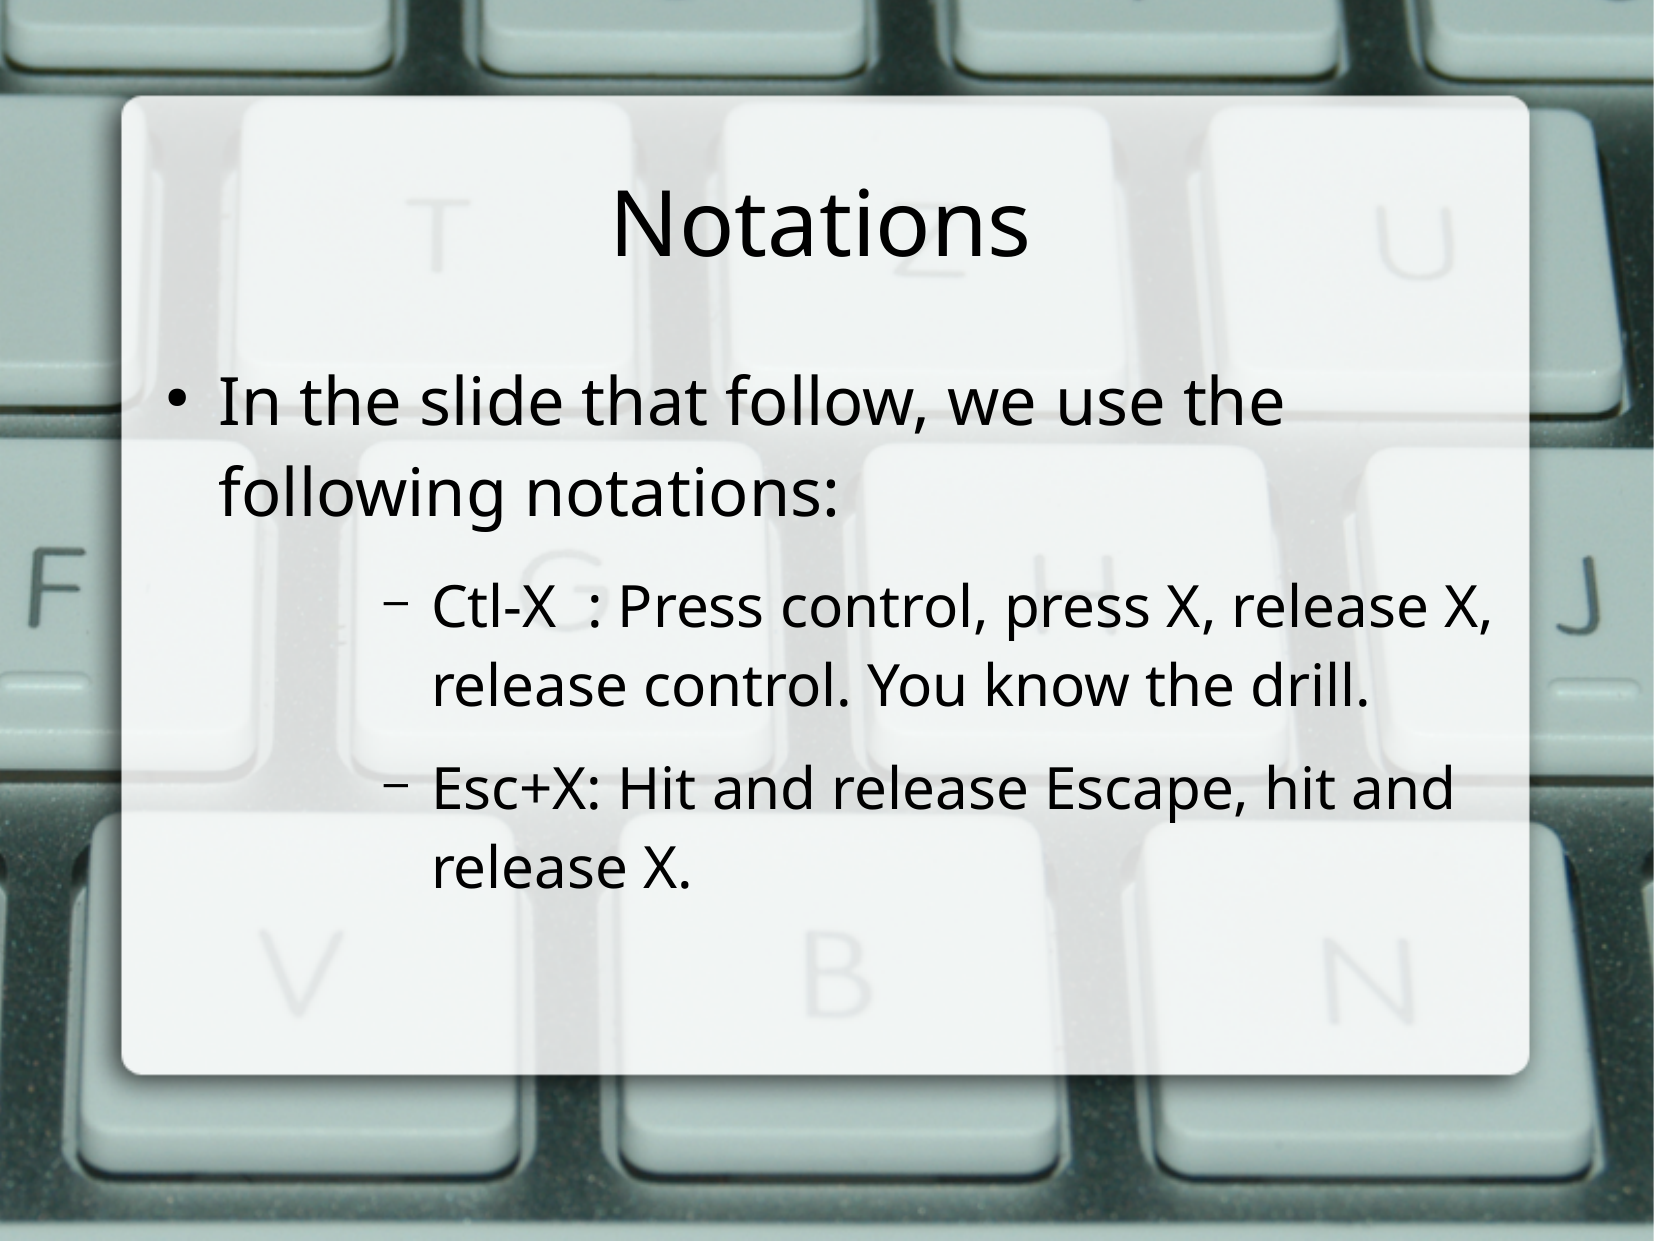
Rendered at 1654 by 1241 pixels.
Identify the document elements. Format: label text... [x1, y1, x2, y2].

title Notations [135, 117, 1506, 325]
picture [0, 0, 1654, 1241]
list In the slide that follow, we use the following notations: Ctl-X : Press control, press X, release X, release control. You know the drill. Esc+X: Hit and release Escape, hit and release X. [147, 354, 1506, 1074]
